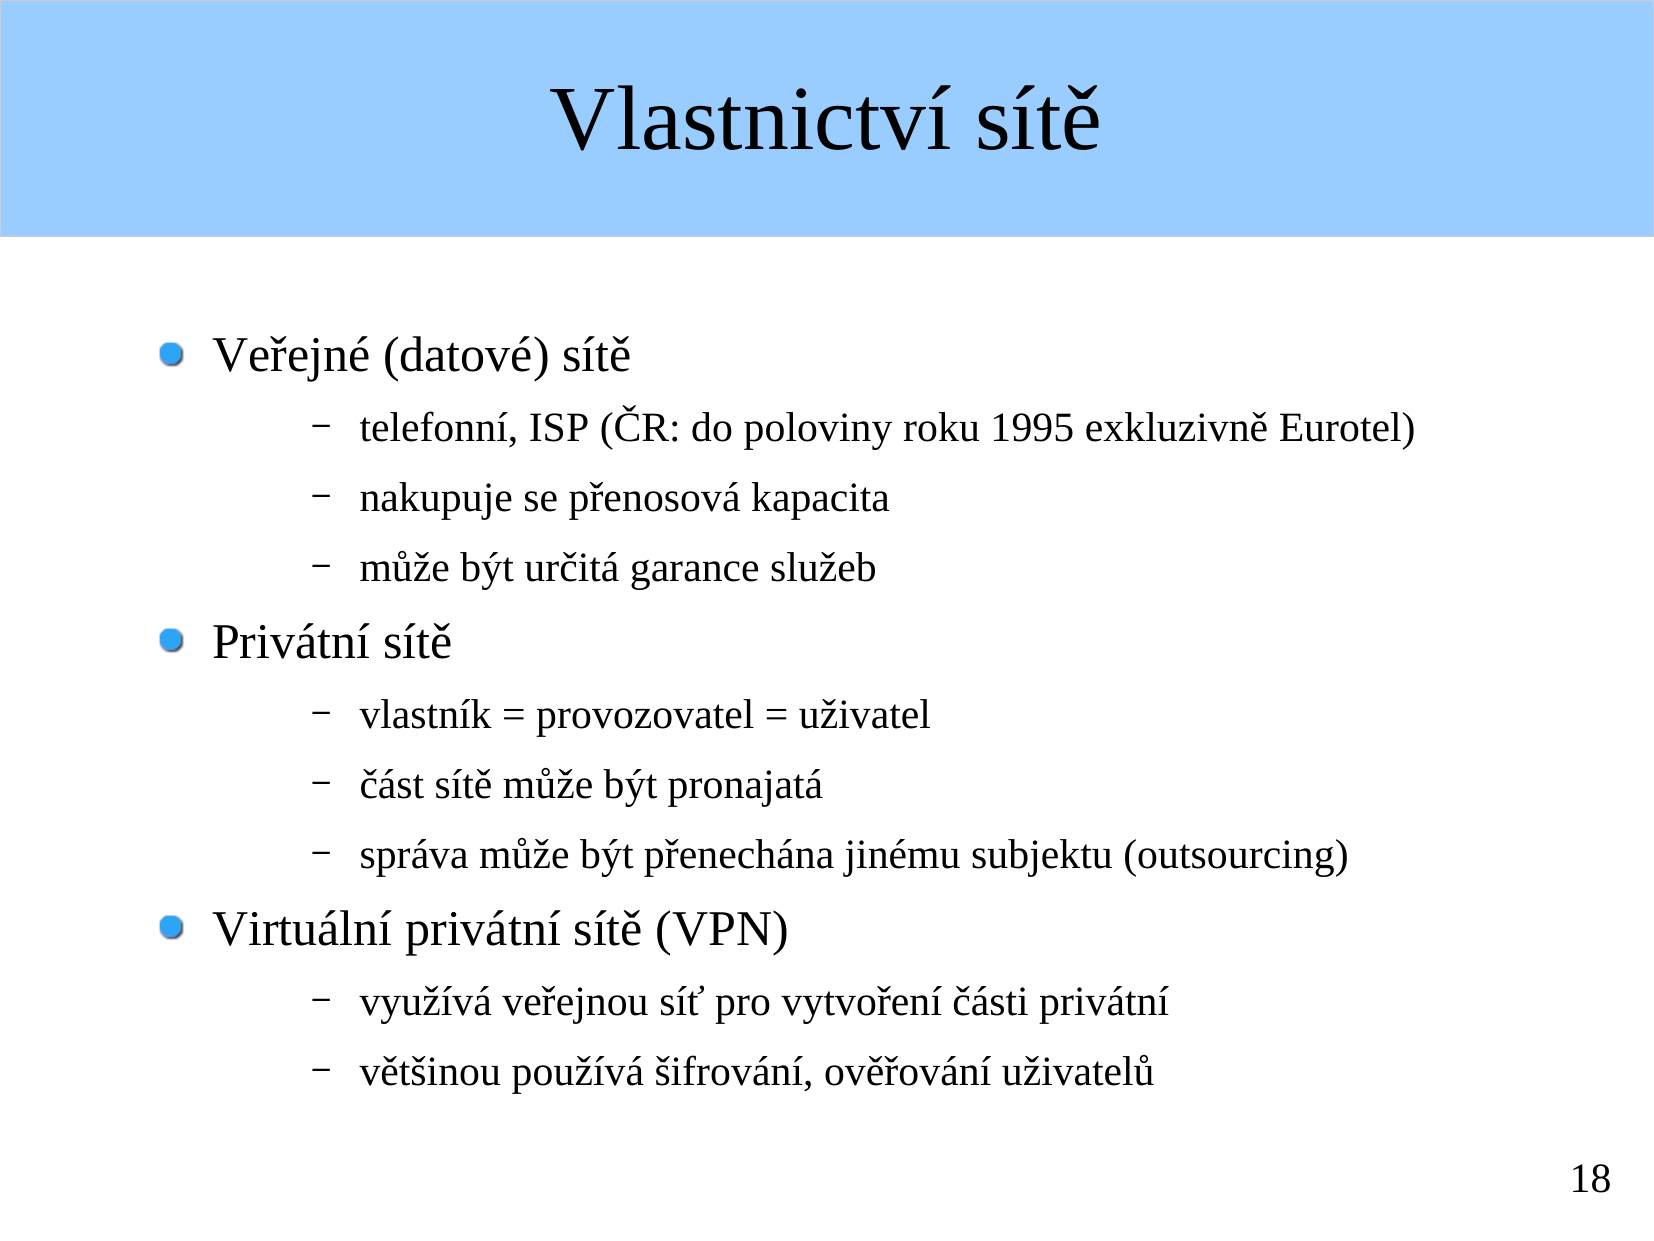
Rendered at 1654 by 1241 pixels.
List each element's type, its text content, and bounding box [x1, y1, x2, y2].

title Vlastnictví sítě [0, 0, 1654, 237]
list Veřejné (datové) sítě telefonní, ISP (ČR: do poloviny roku 1995 exkluzivně Eurotel) nakupuje se přenosová kapacita může být určitá garance služeb Privátní sítě vlastník = provozovatel = uživatel část sítě může být pronajatá správa může být přenechána jinému subjektu (outsourcing) Virtuální privátní sítě (VPN) využívá veřejnou síť pro vytvoření části privátní většinou používá šifrování, ověřování uživatelů [123, 327, 1536, 1182]
